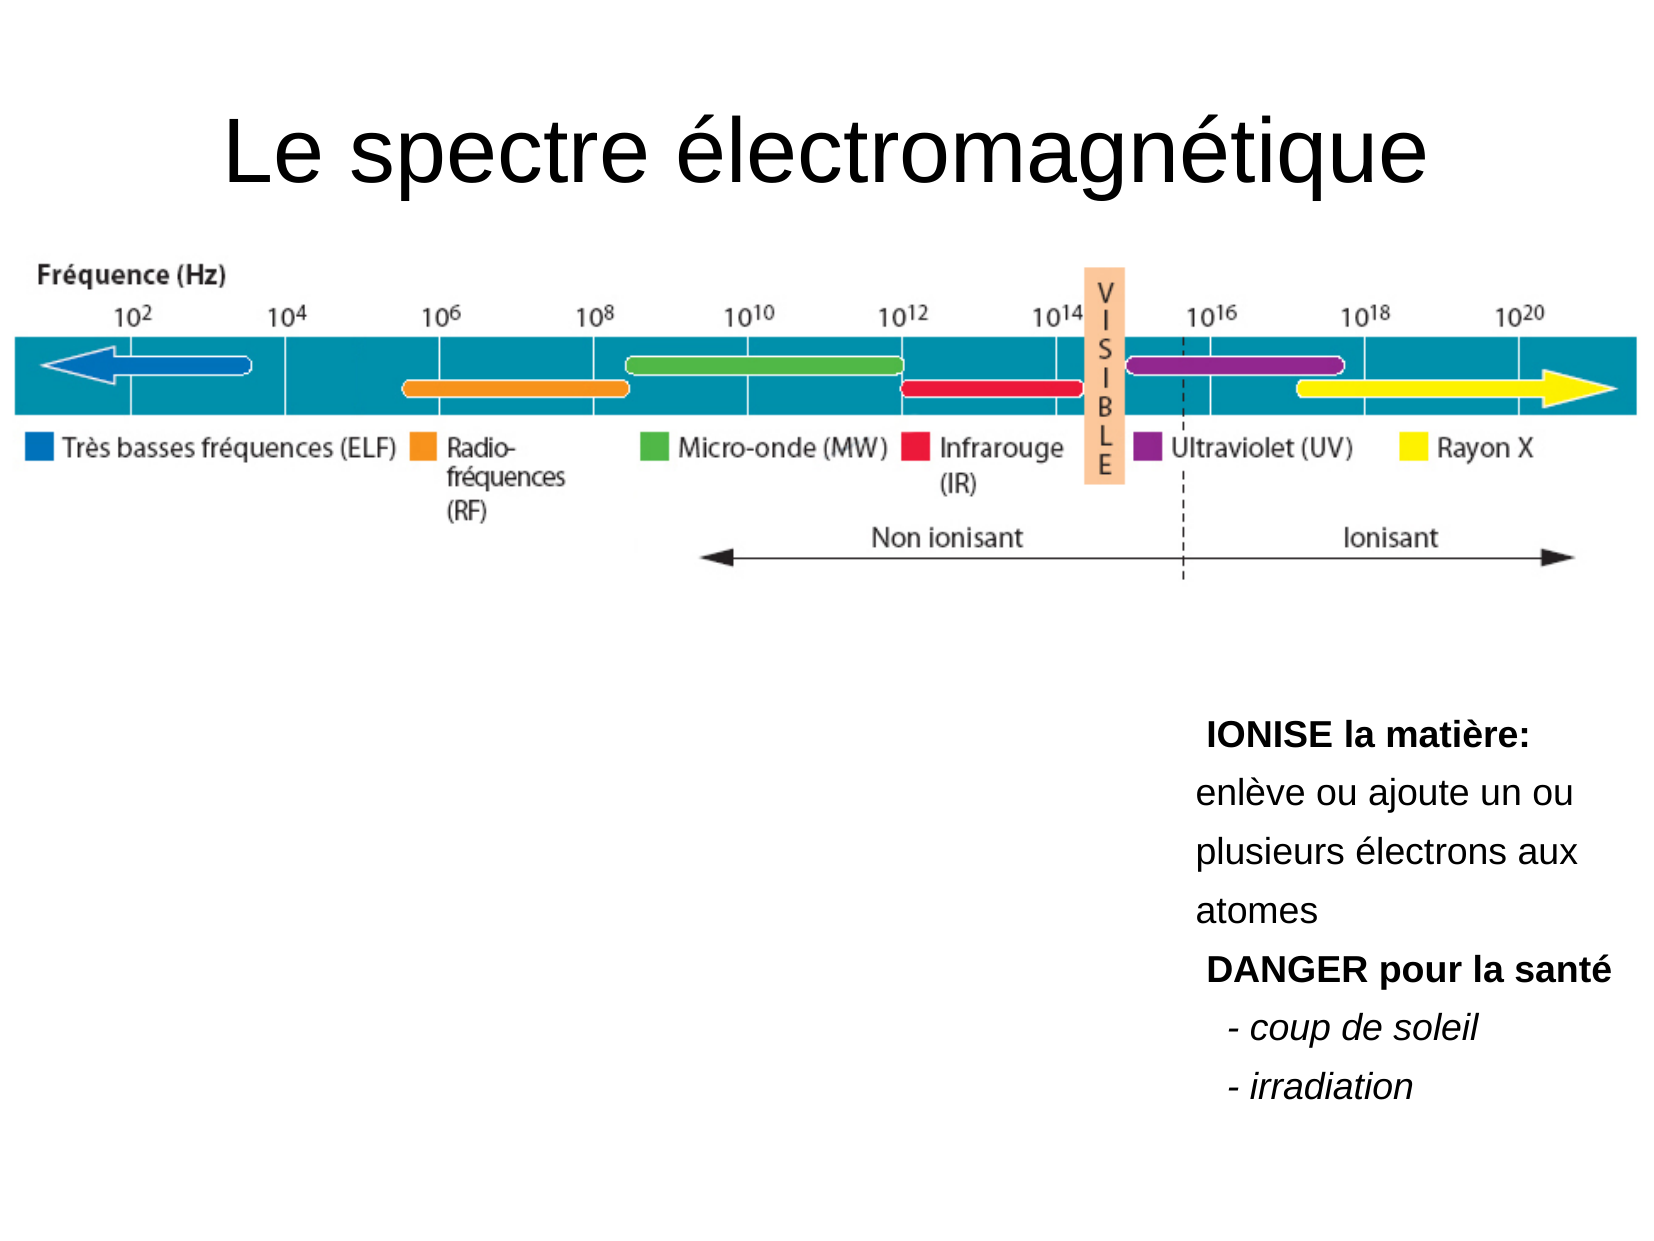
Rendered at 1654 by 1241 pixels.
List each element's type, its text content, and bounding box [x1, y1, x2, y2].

picture [0, 227, 1654, 1021]
title Le spectre électromagnétique [82, 56, 1571, 227]
text_box IONISE la matière: enlève ou ajoute un ou plusieurs électrons aux atomes DANGER pour la santé - coup de soleil - irradiation [1180, 708, 1654, 1241]
